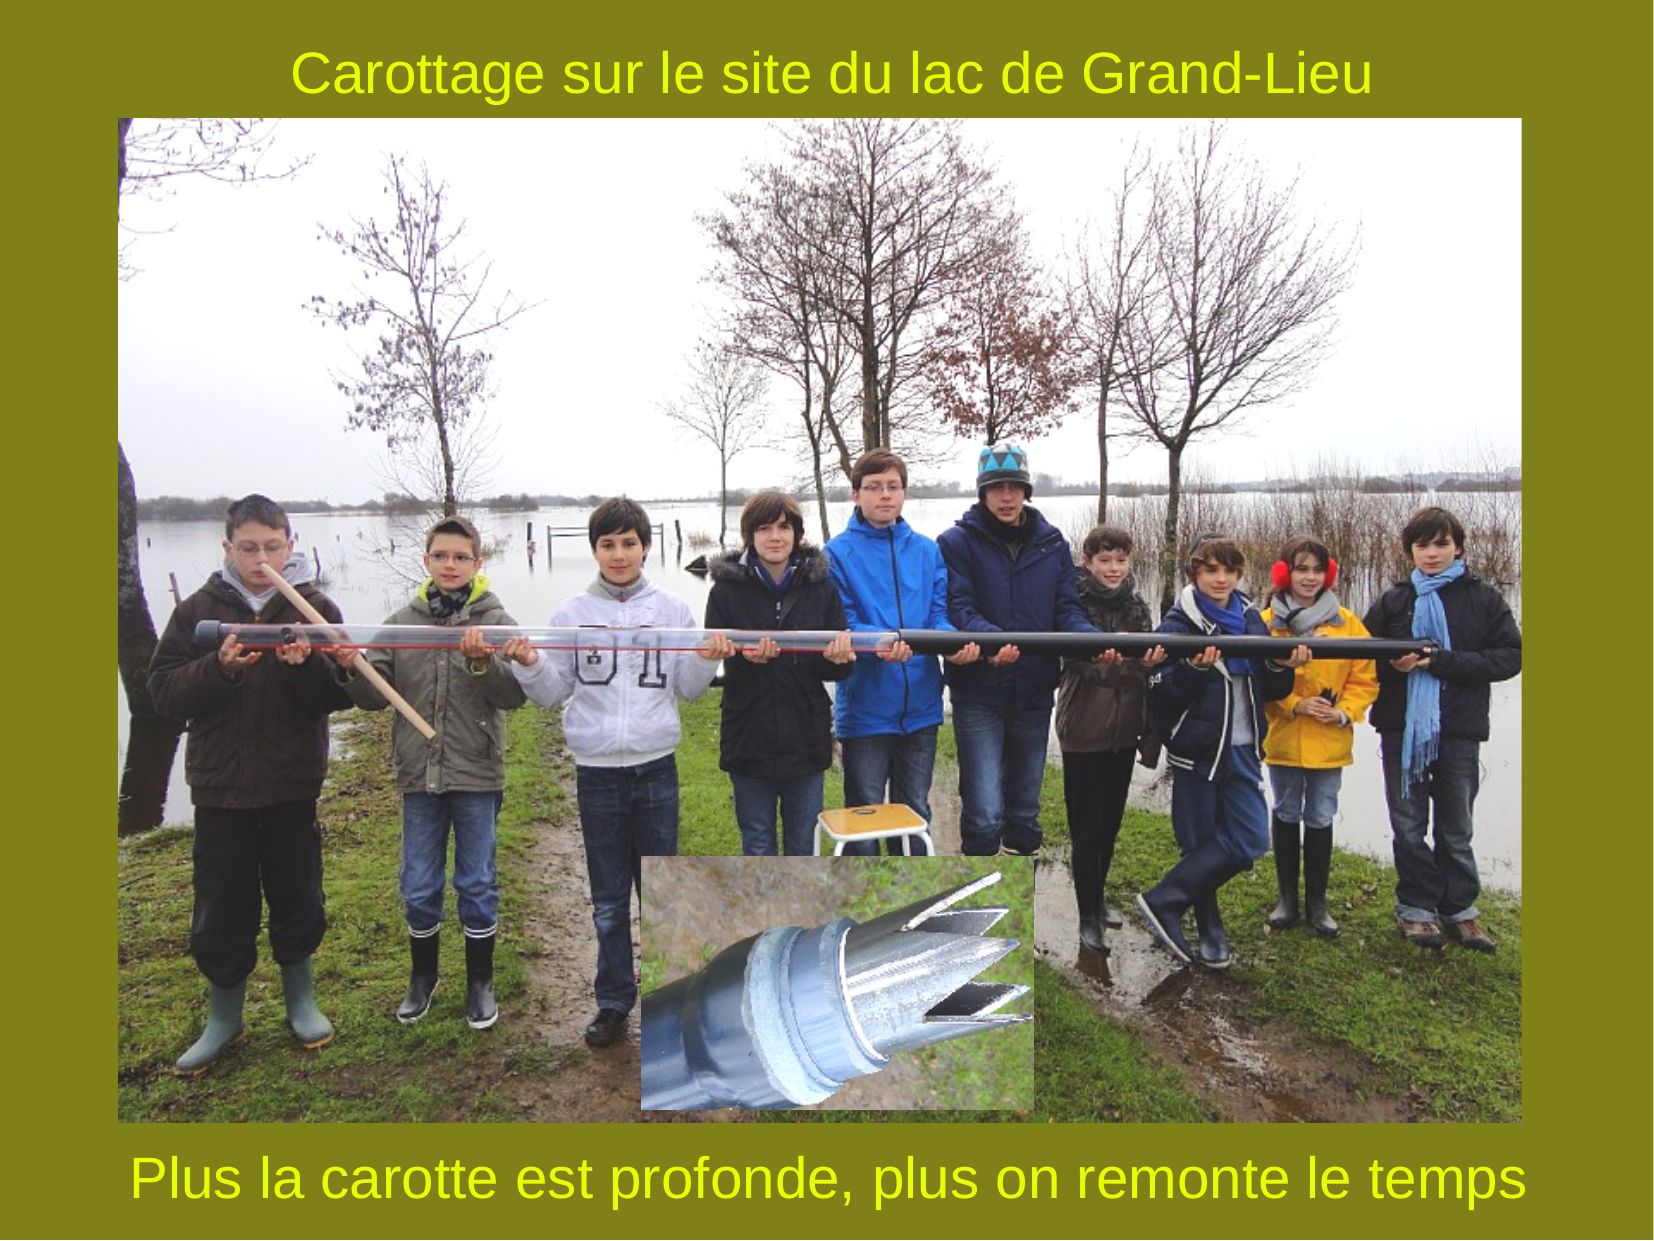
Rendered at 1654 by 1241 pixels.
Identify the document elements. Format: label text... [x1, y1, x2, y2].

text_box Plus la carotte est profonde, plus on remonte le temps [17, 1145, 1642, 1211]
title Carottage sur le site du lac de Grand-Lieu [0, 0, 1654, 178]
picture [118, 118, 1522, 1123]
